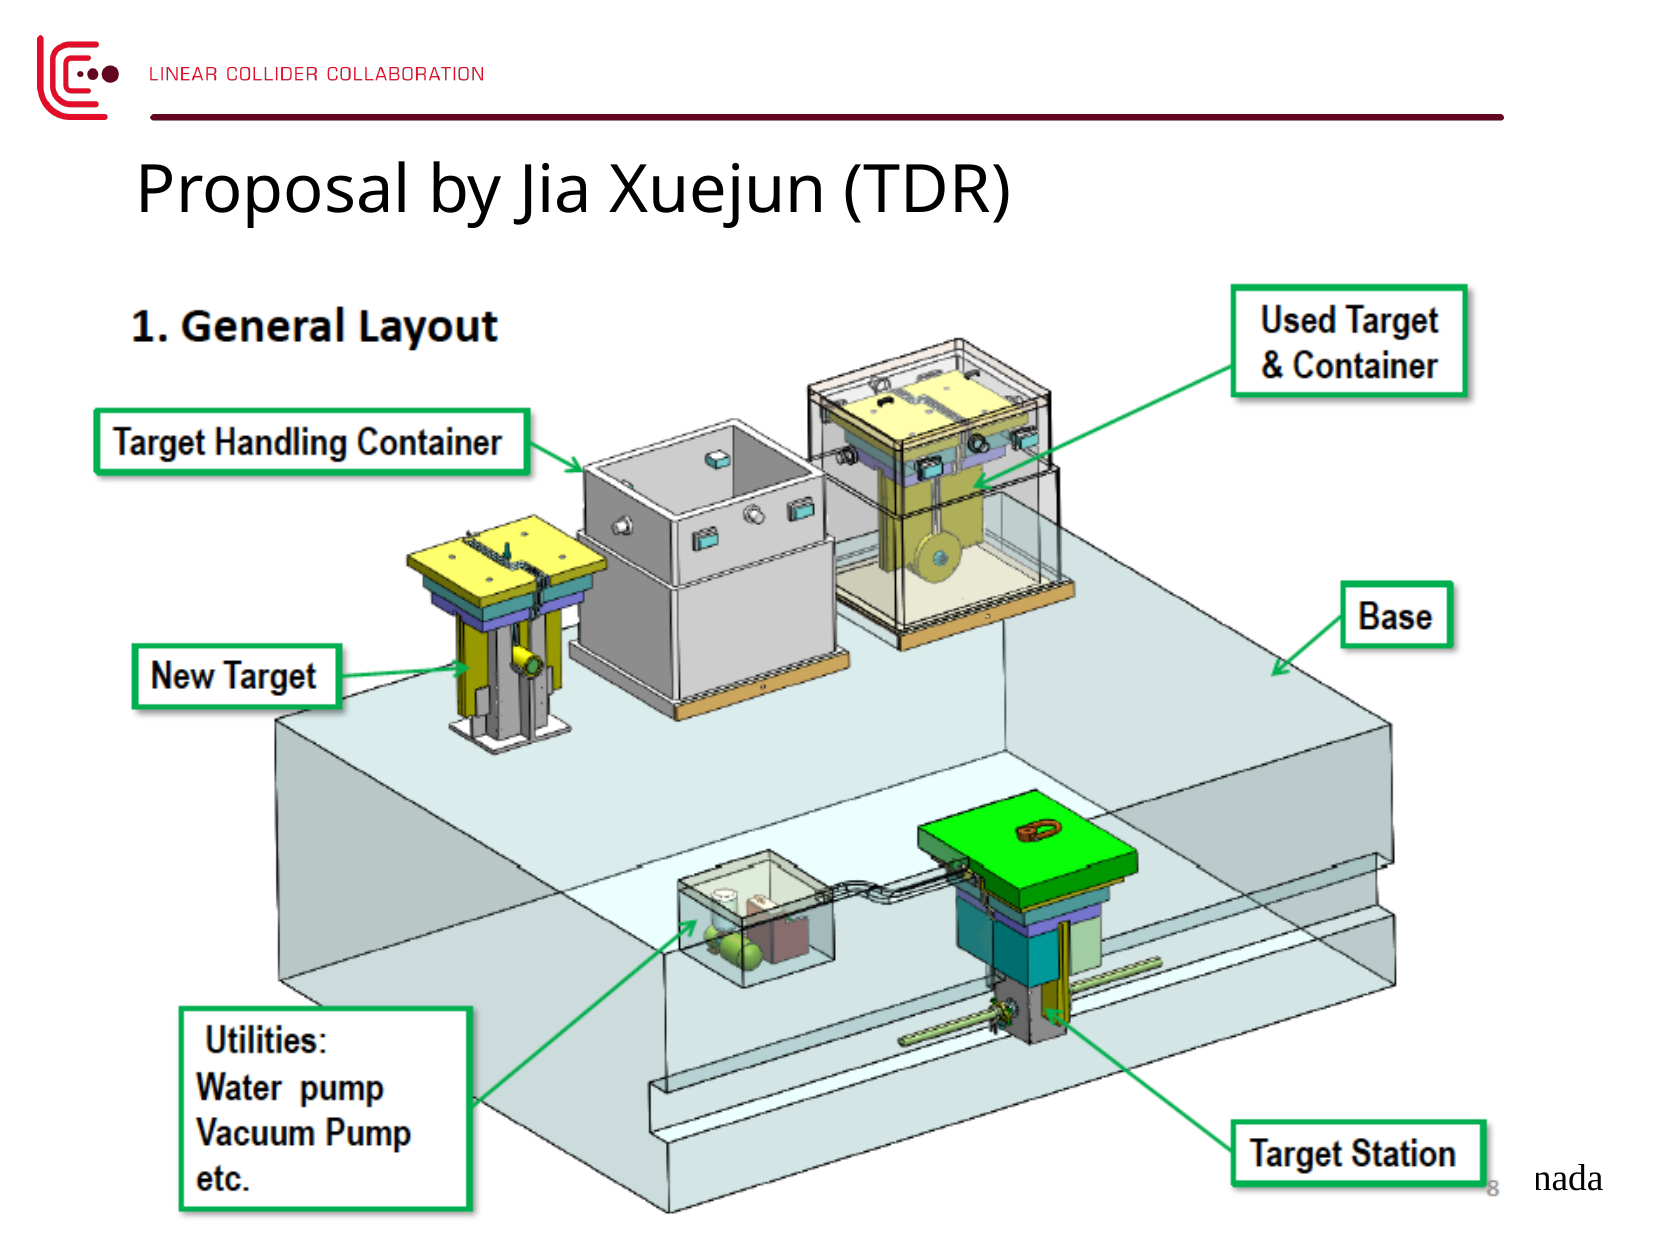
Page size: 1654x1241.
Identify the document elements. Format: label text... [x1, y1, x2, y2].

title Proposal by Jia Xuejun (TDR) [135, 82, 1624, 290]
picture [37, 35, 483, 120]
picture [85, 246, 1536, 1226]
